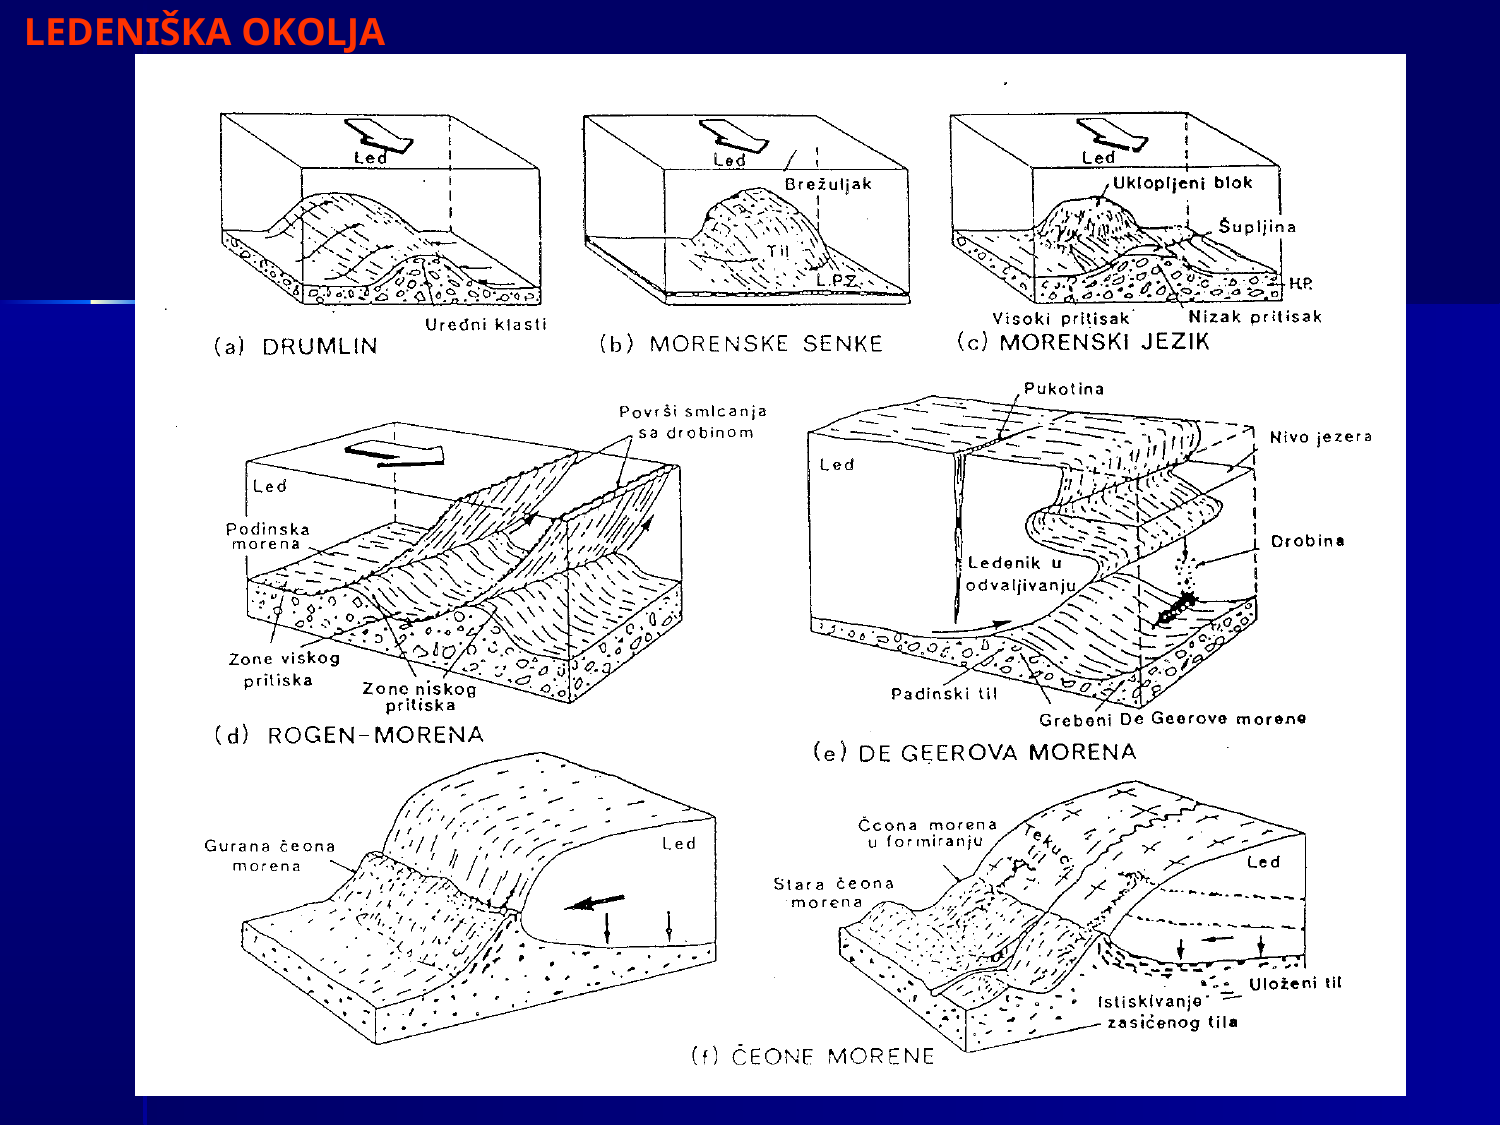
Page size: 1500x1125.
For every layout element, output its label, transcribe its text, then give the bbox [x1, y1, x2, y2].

picture [135, 54, 1406, 1096]
text_box LEDENIŠKA OKOLJA [9, 0, 401, 61]
